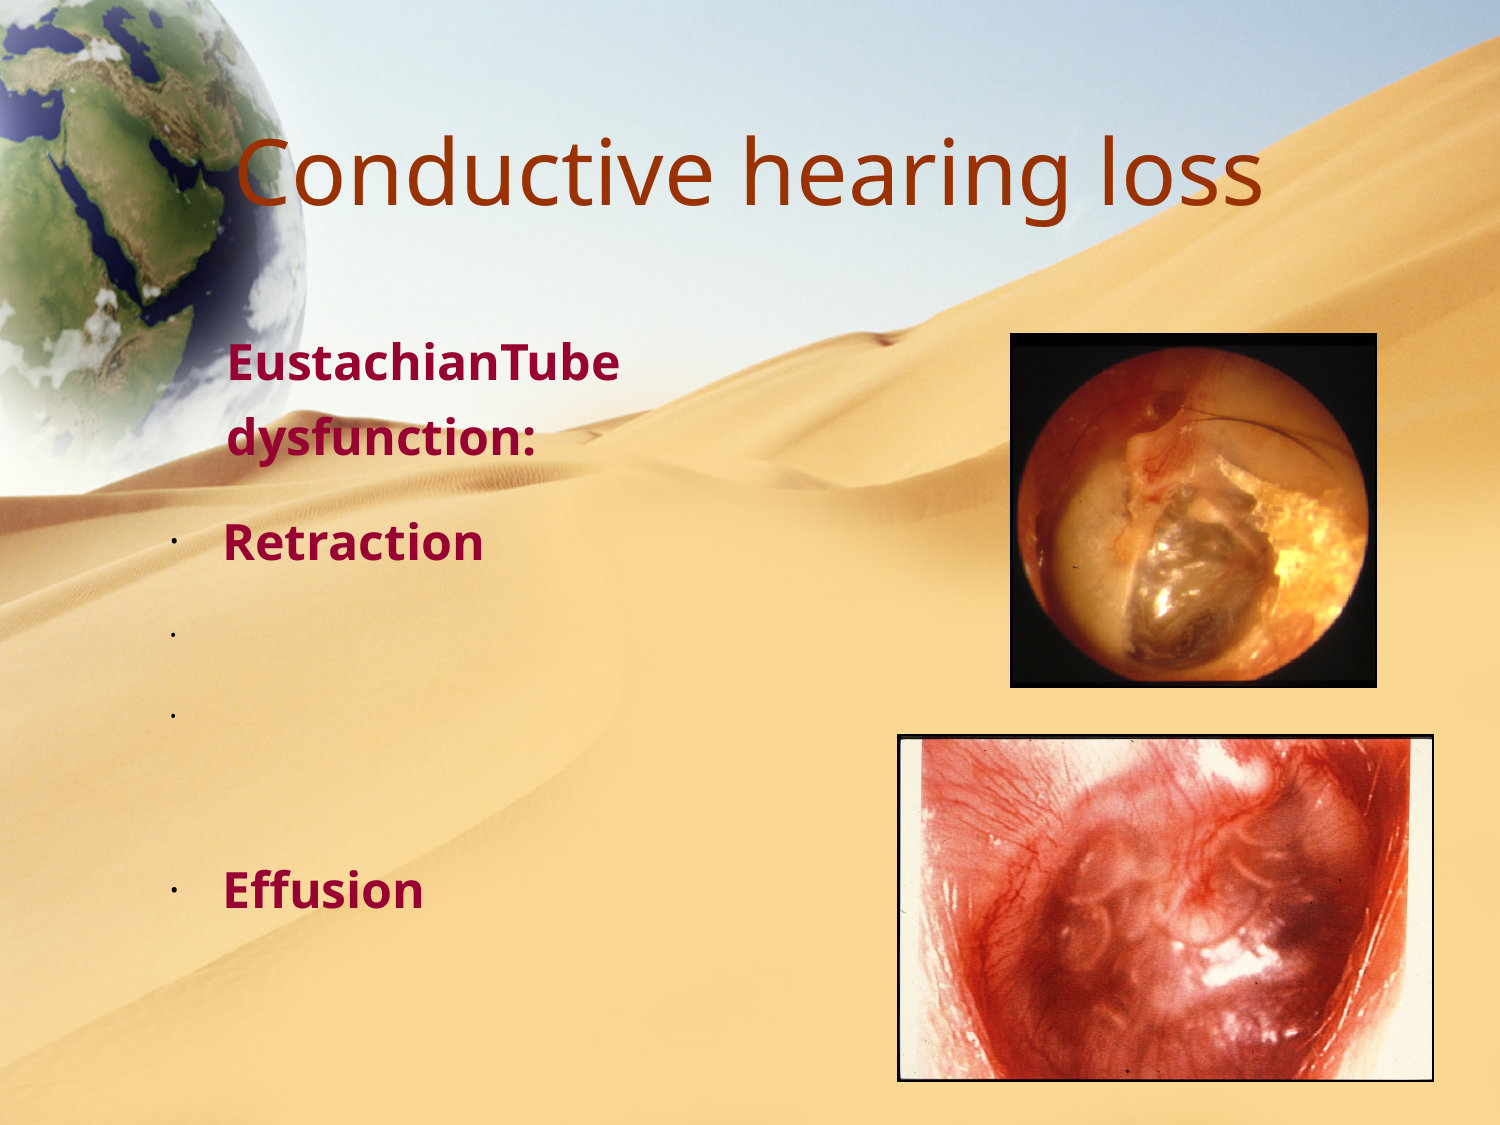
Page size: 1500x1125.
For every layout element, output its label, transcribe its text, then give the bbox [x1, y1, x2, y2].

picture [0, 0, 1500, 1125]
text_box Conductive hearing loss [112, 99, 1388, 288]
text_box EustachianTube dysfunction: Retraction Effusion [155, 312, 888, 1038]
